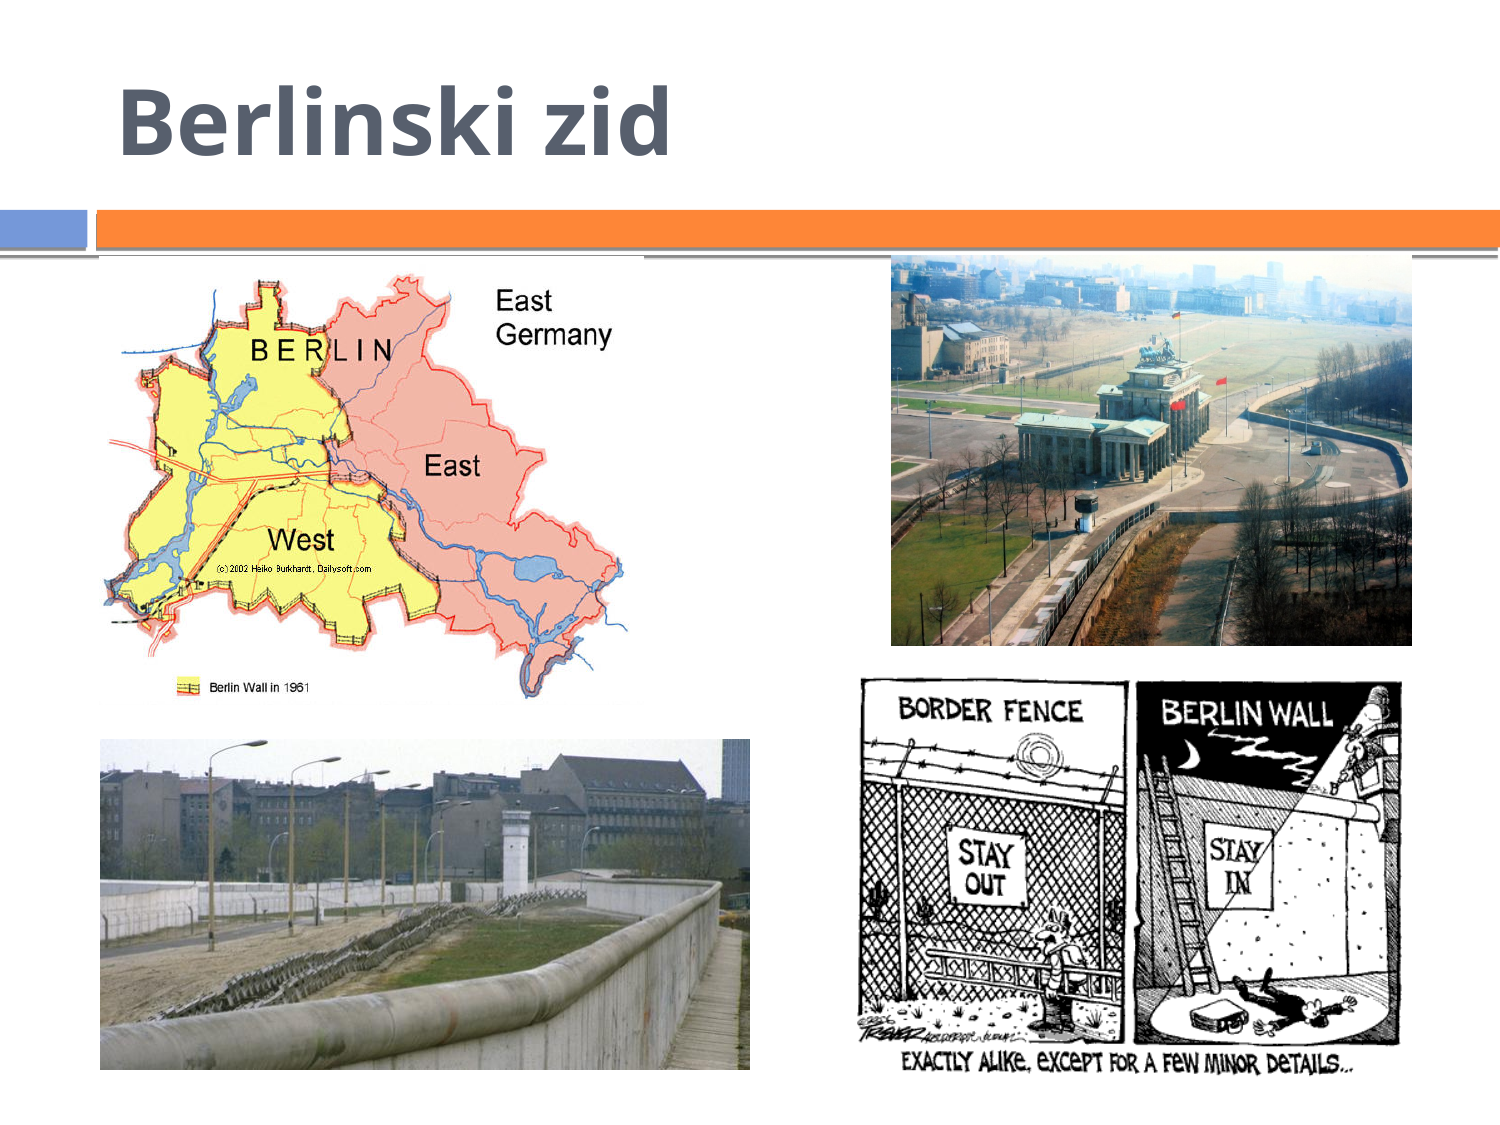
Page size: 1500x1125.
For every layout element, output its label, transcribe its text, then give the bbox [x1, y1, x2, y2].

picture [99, 256, 644, 705]
picture [100, 739, 750, 1070]
picture [856, 674, 1407, 1079]
title Berlinski zid [100, 37, 1438, 200]
picture [891, 255, 1412, 646]
